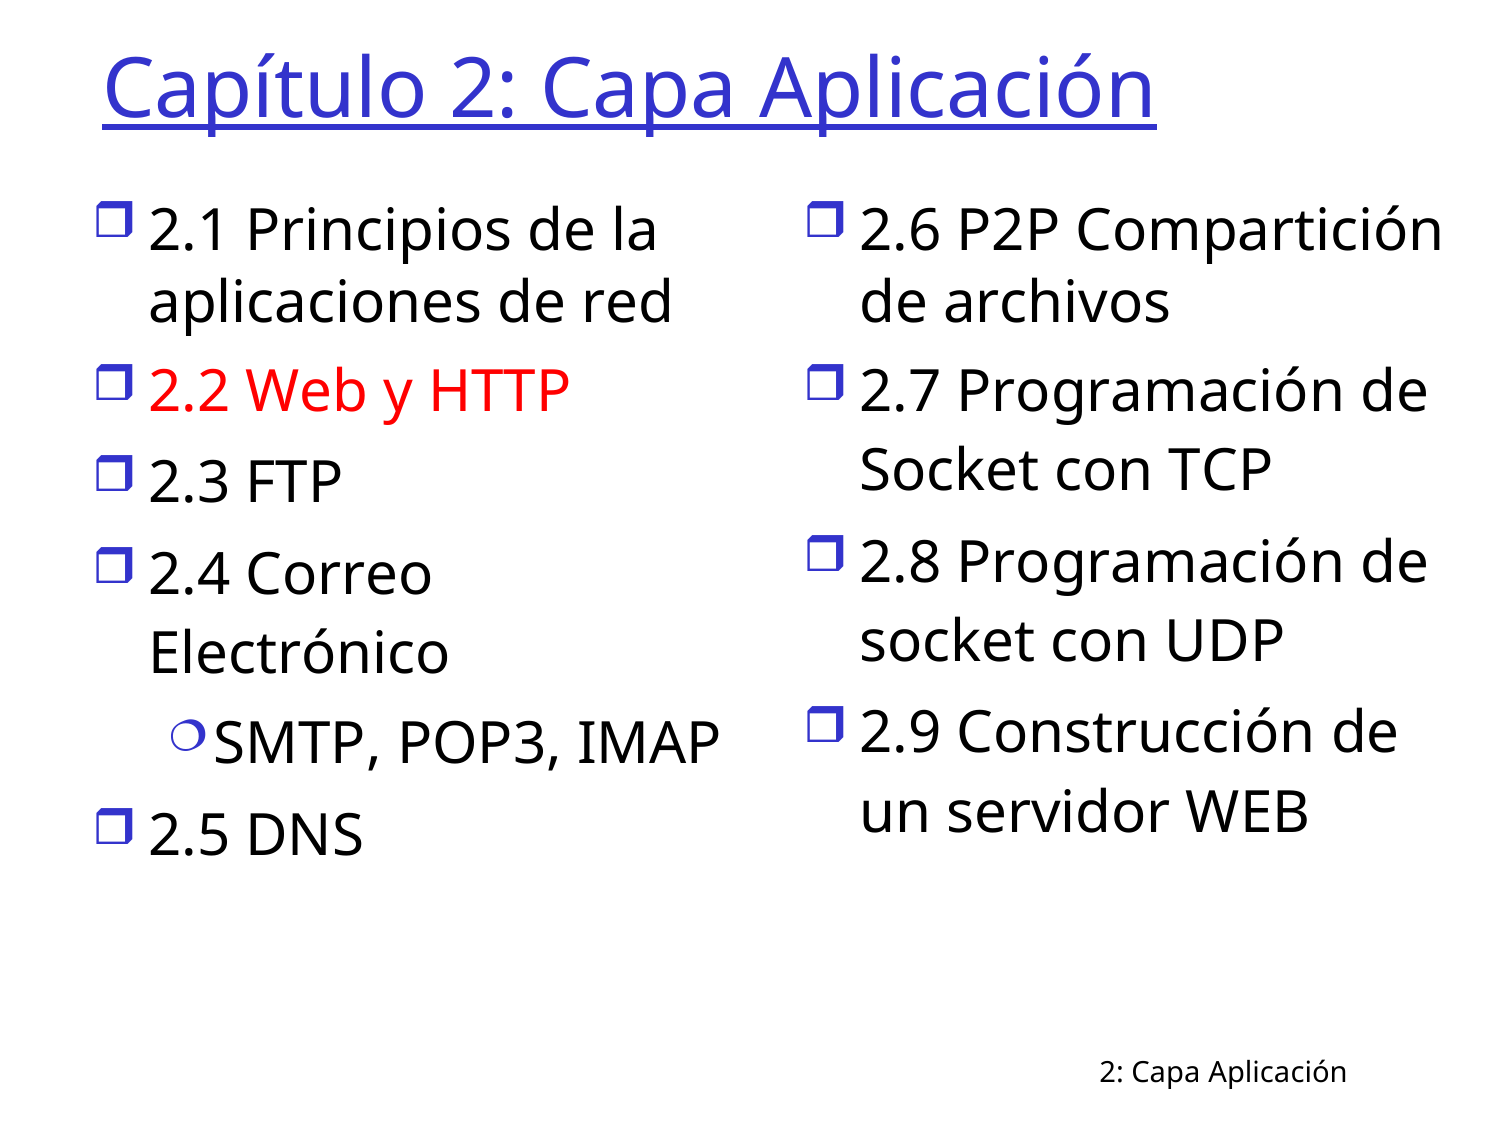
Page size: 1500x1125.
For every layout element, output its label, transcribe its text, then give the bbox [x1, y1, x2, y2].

title Capítulo 2: Capa Aplicación [87, 23, 1463, 150]
list 2.6 P2P Compartición de archivos 2.7 Programación de Socket con TCP 2.8 Programación de socket con UDP 2.9 Construcción de un servidor WEB [788, 186, 1466, 1049]
list 2.1 Principios de la aplicaciones de red 2.2 Web y HTTP 2.3 FTP 2.4 Correo Electrónico SMTP, POP3, IMAP 2.5 DNS [77, 186, 755, 1049]
